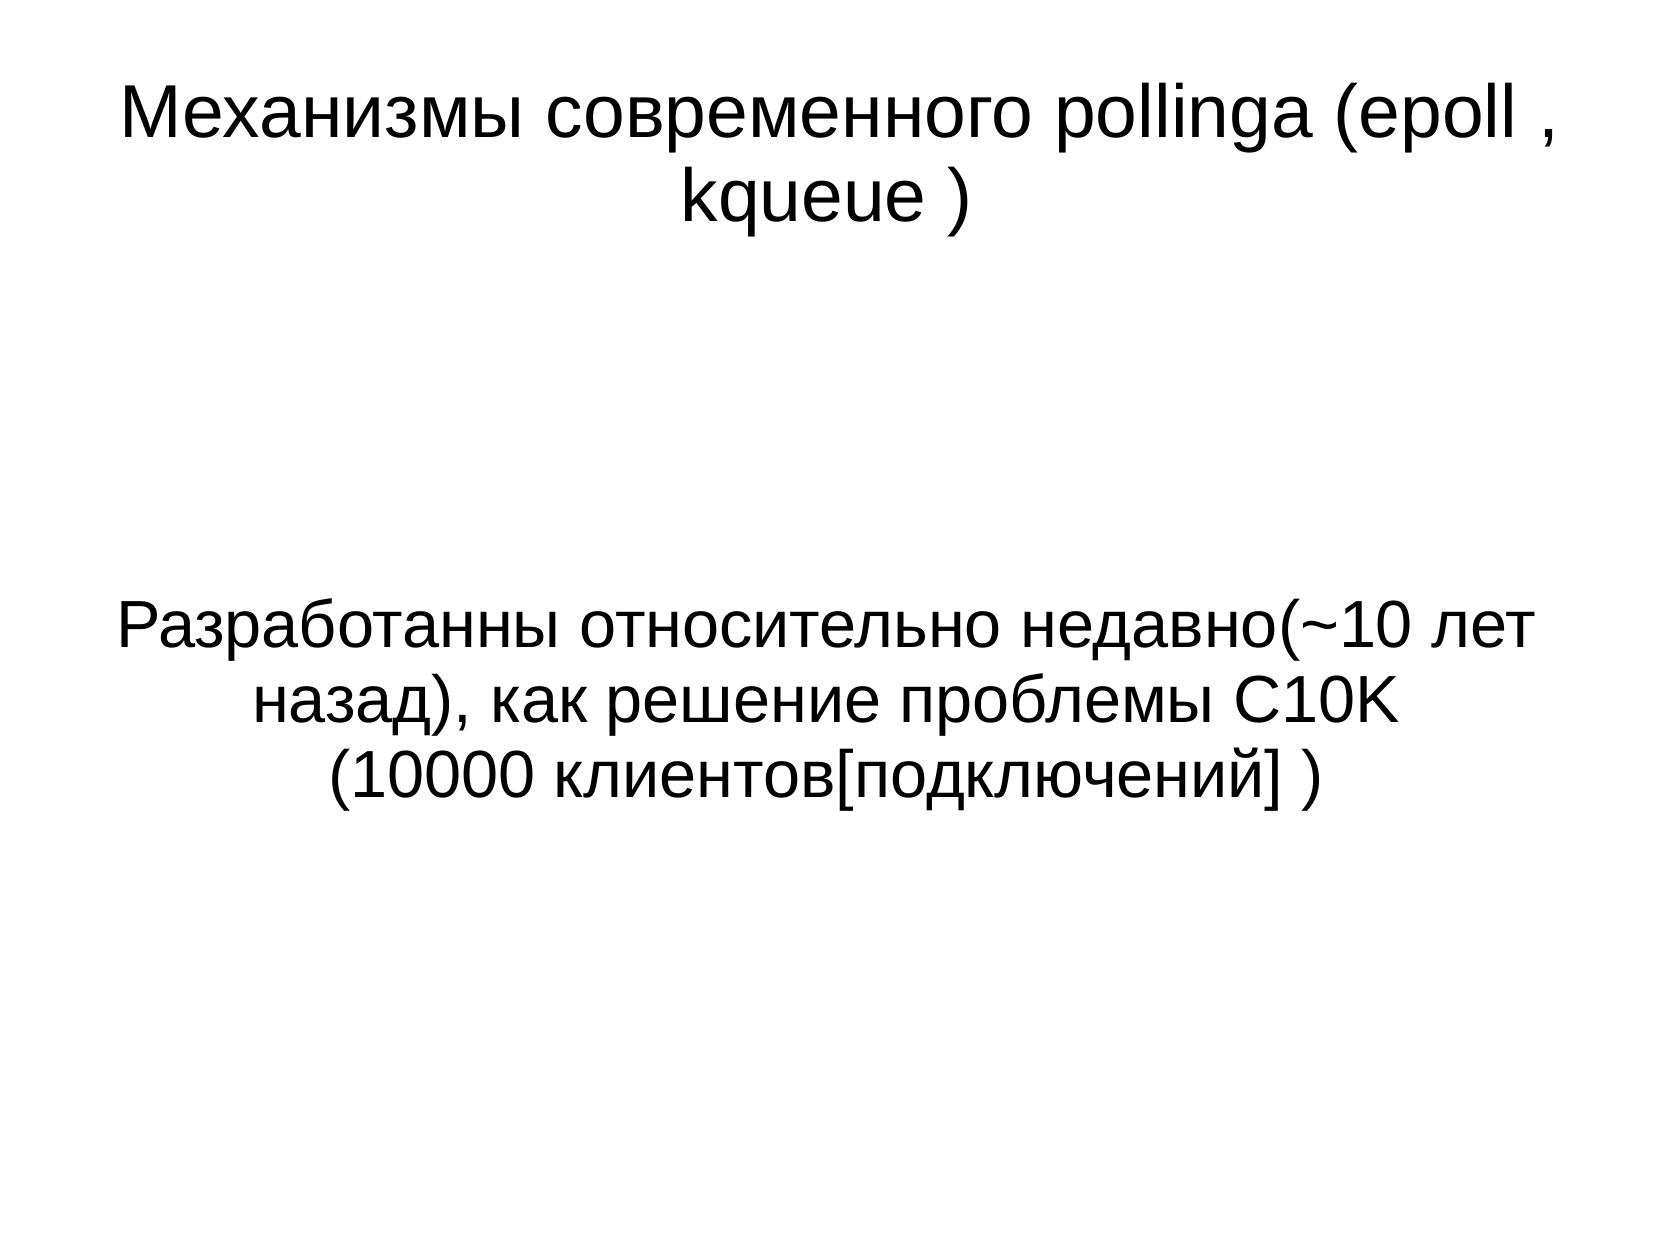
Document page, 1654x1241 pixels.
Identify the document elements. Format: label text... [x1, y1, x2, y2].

title Механизмы современного pollingа (epoll , kqueue ) [82, 49, 1571, 257]
text_box Разработанны относительно недавно(~10 лет назад), как решение проблемы C10K (10000 клиентов[подключений] ) [82, 297, 1571, 1102]
